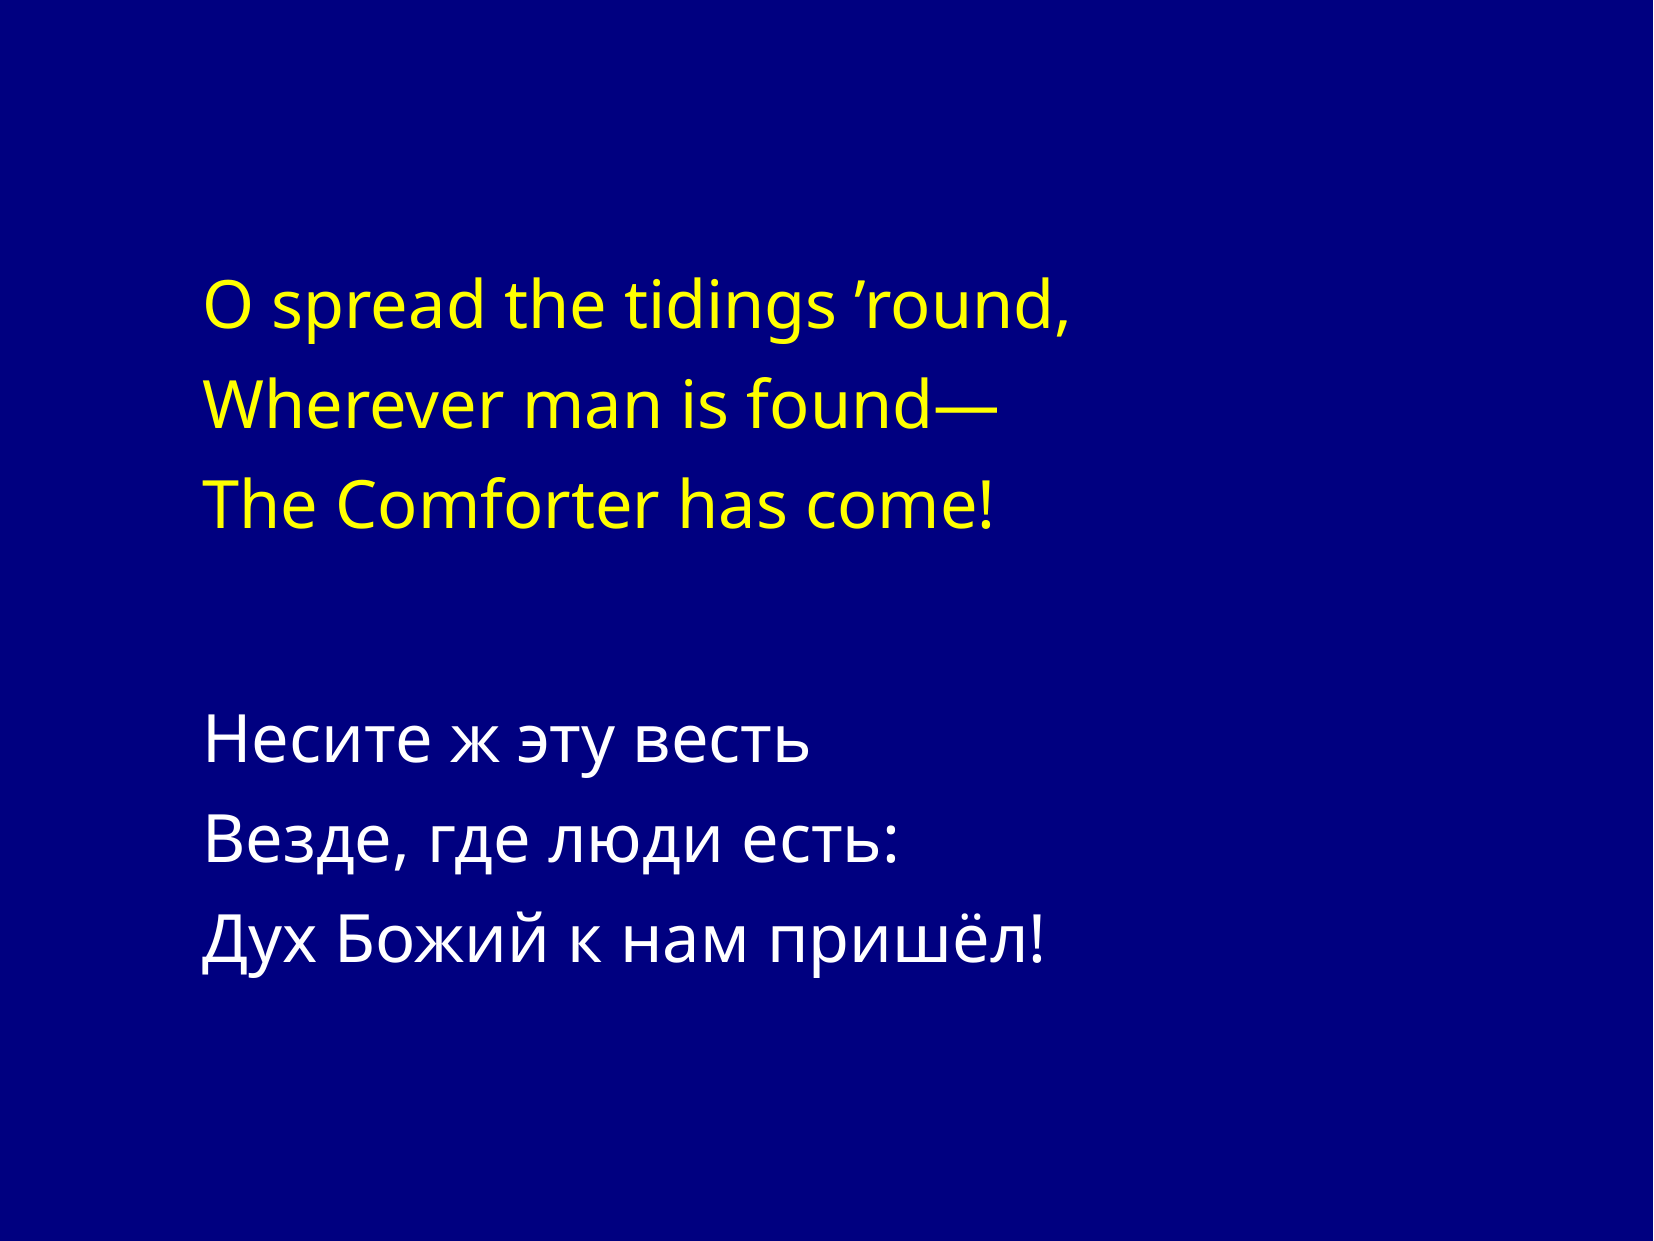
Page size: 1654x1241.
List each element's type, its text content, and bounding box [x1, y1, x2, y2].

text_box Несите ж эту весть Везде, где люди есть: Дух Божий к нам пришёл! [75, 675, 1576, 1163]
text_box O spread the tidings ’round, Wherever man is found— The Comforter has come! [75, 150, 1576, 638]
